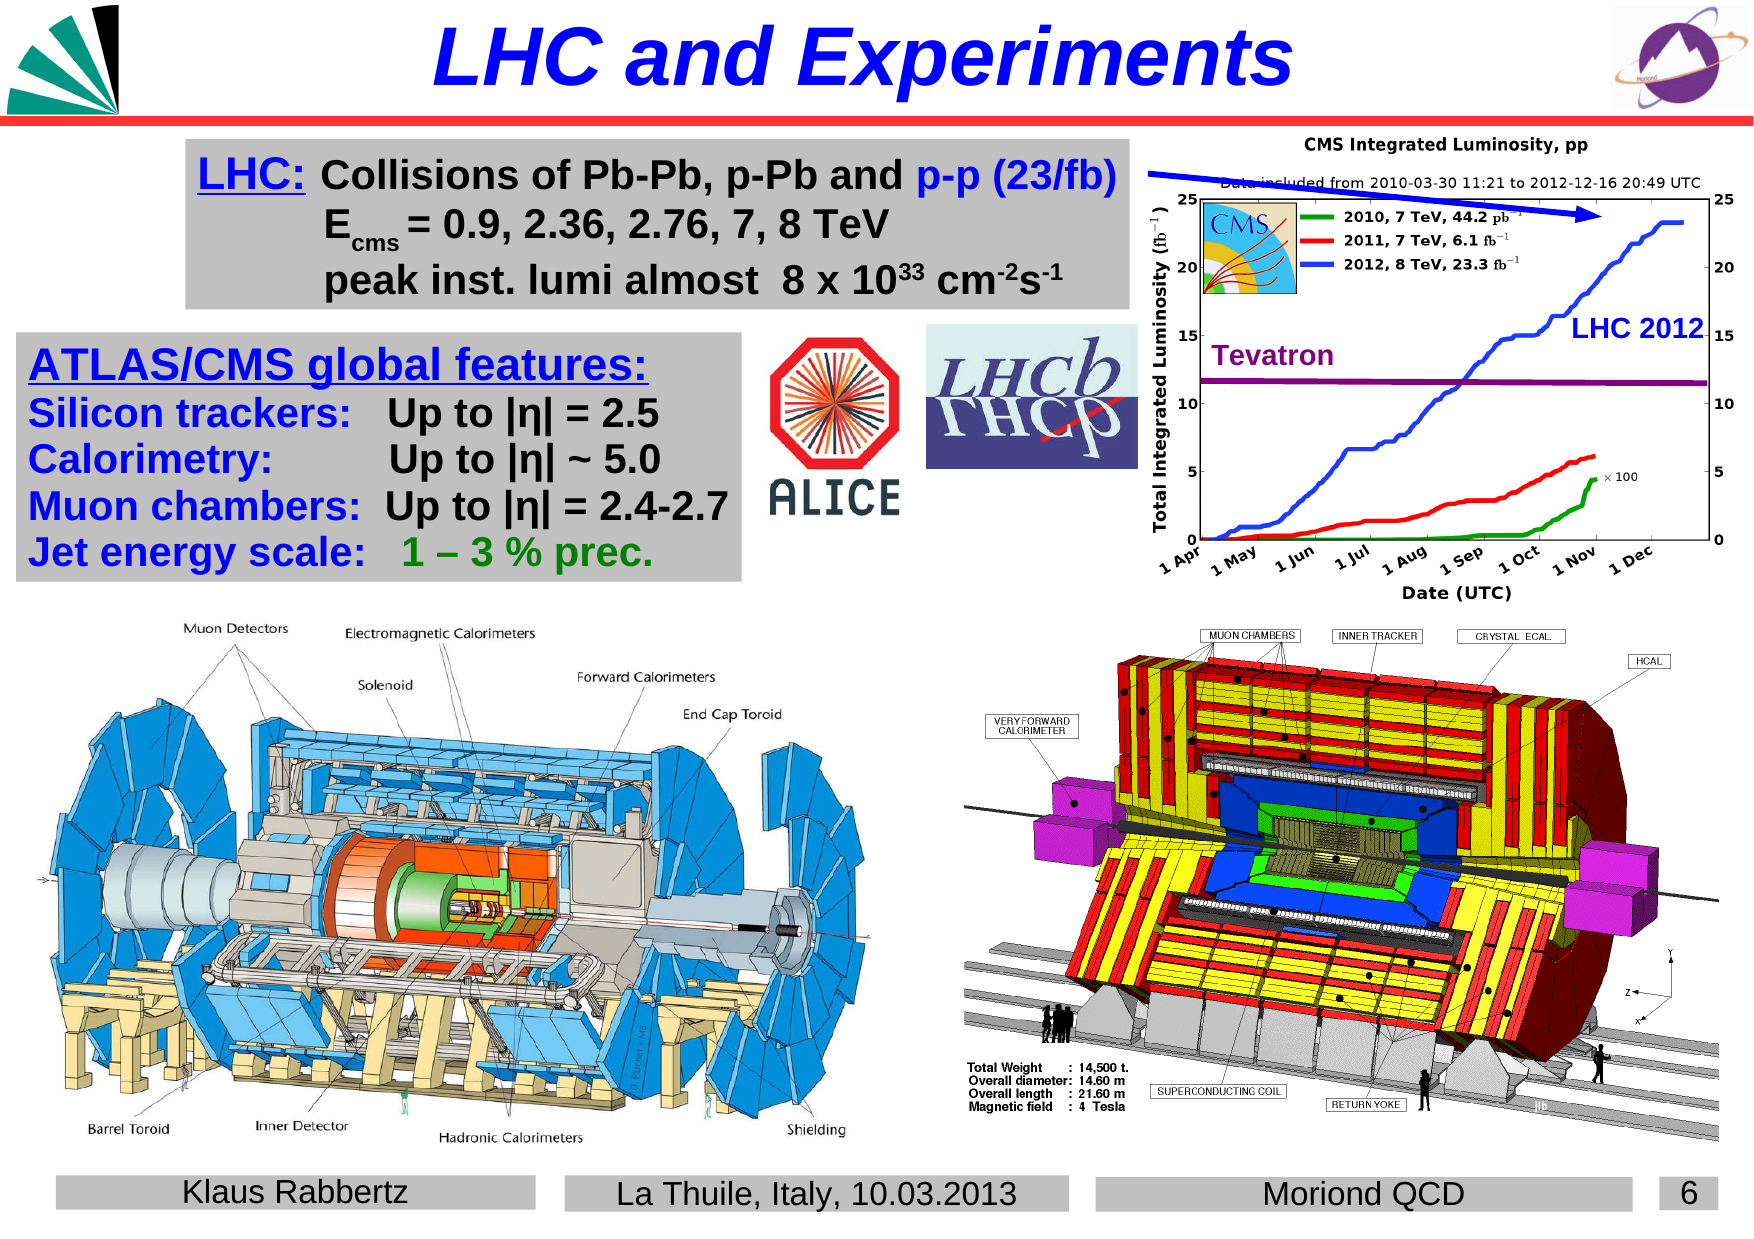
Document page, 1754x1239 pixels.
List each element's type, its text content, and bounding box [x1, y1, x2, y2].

picture [964, 608, 1719, 1157]
picture [7, 5, 119, 116]
title LHC and Experiments [123, 0, 1606, 114]
text_box Tevatron [1199, 333, 1347, 378]
picture [25, 609, 876, 1157]
text_box LHC: Collisions of Pb-Pb, p-Pb and p-p (23/fb) Ecms = 0.9, 2.36, 2.76, 7, 8 TeV peak inst. lumi almost 8 x 1033 cm-2s-1 [185, 138, 1130, 310]
picture [926, 324, 1138, 469]
picture [752, 327, 920, 531]
picture [1145, 135, 1738, 604]
text_box ATLAS/CMS global features: Silicon trackers: Up to |η| = 2.5 Calorimetry: Up to |η| ~ 5.0 Muon chambers: Up to |η| = 2.4-2.7 Jet energy scale: 1 – 3 % prec. [16, 332, 742, 582]
text_box LHC 2012 [1559, 306, 1717, 351]
picture [1611, 5, 1748, 110]
